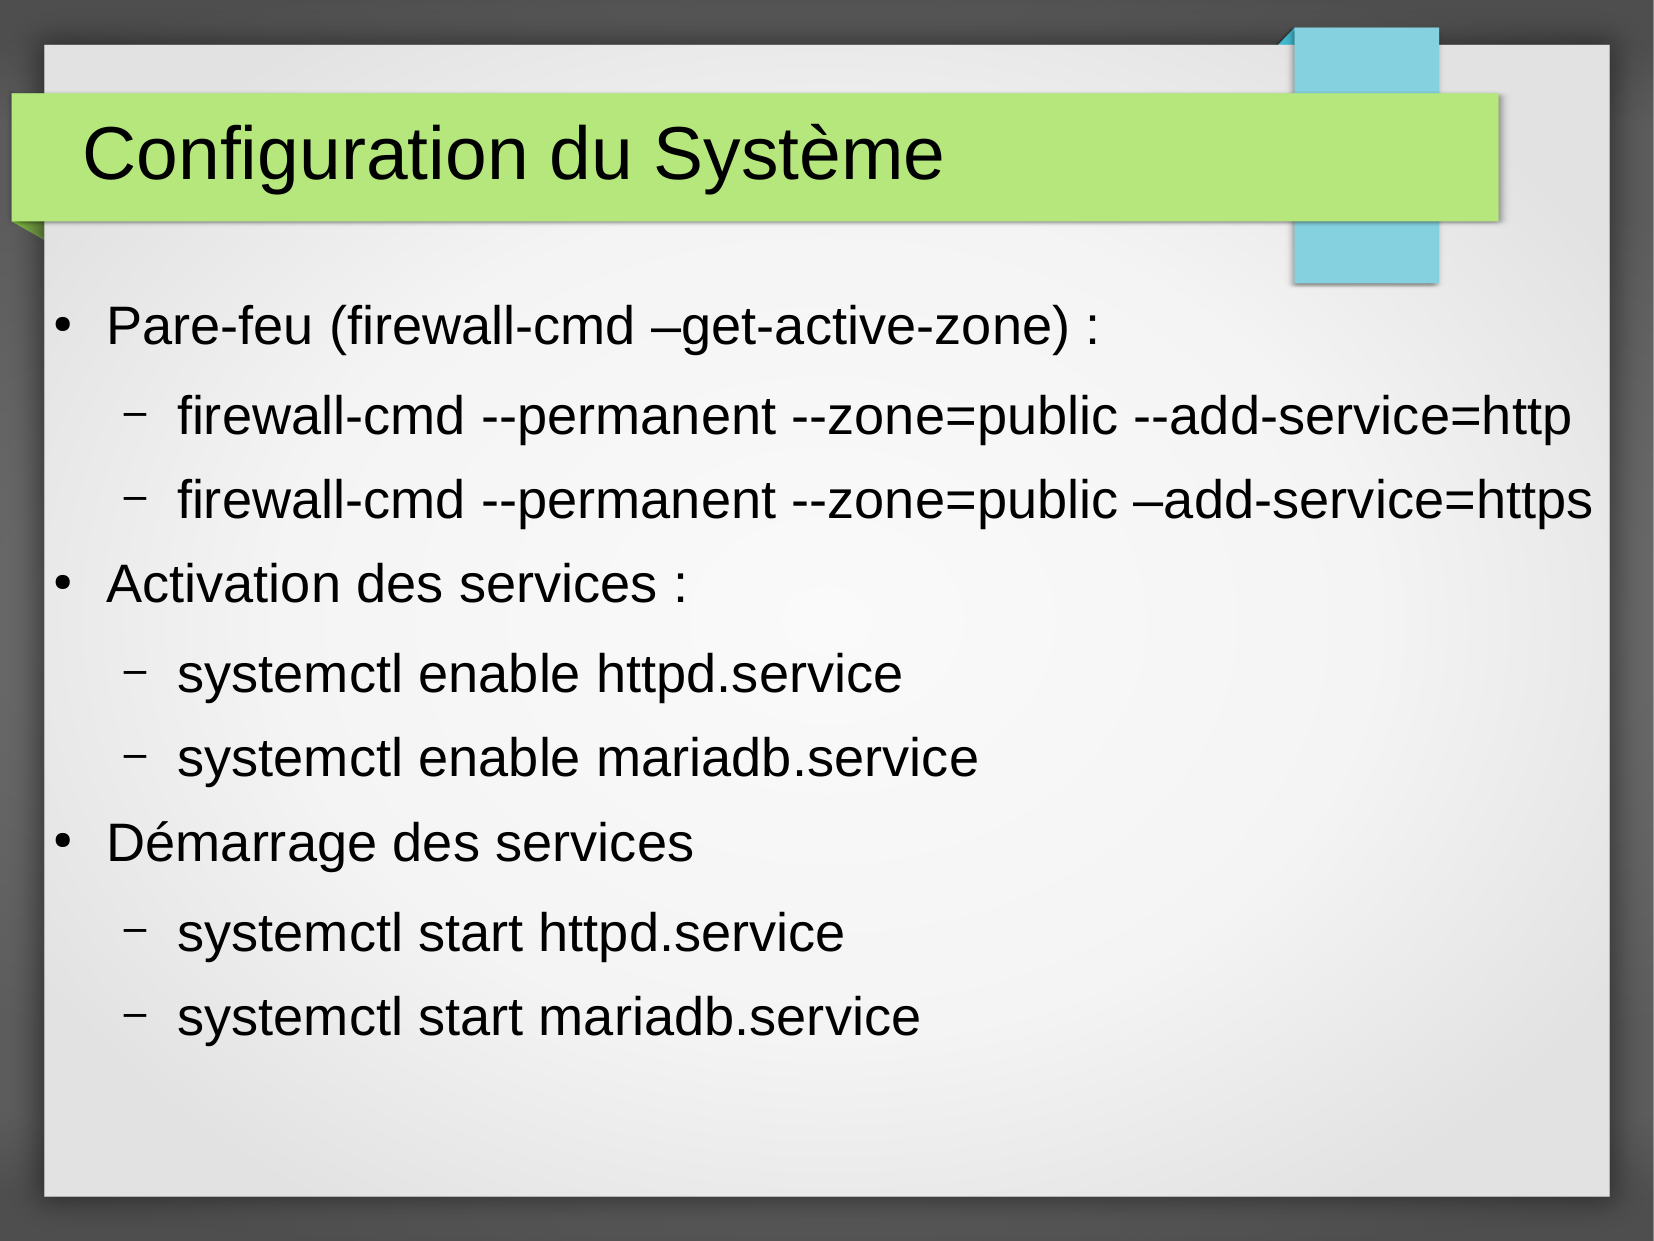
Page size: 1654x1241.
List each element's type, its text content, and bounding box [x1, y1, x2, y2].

list Pare-feu (firewall-cmd –get-active-zone) : firewall-cmd --permanent --zone=public --add-service=http firewall-cmd --permanent --zone=public –add-service=https Activation des services : systemctl enable httpd.service systemctl enable mariadb.service Démarrage des services systemctl start httpd.service systemctl start mariadb.service [35, 295, 1619, 1158]
title Configuration du Système [82, 94, 1264, 213]
picture [0, 0, 1654, 1241]
